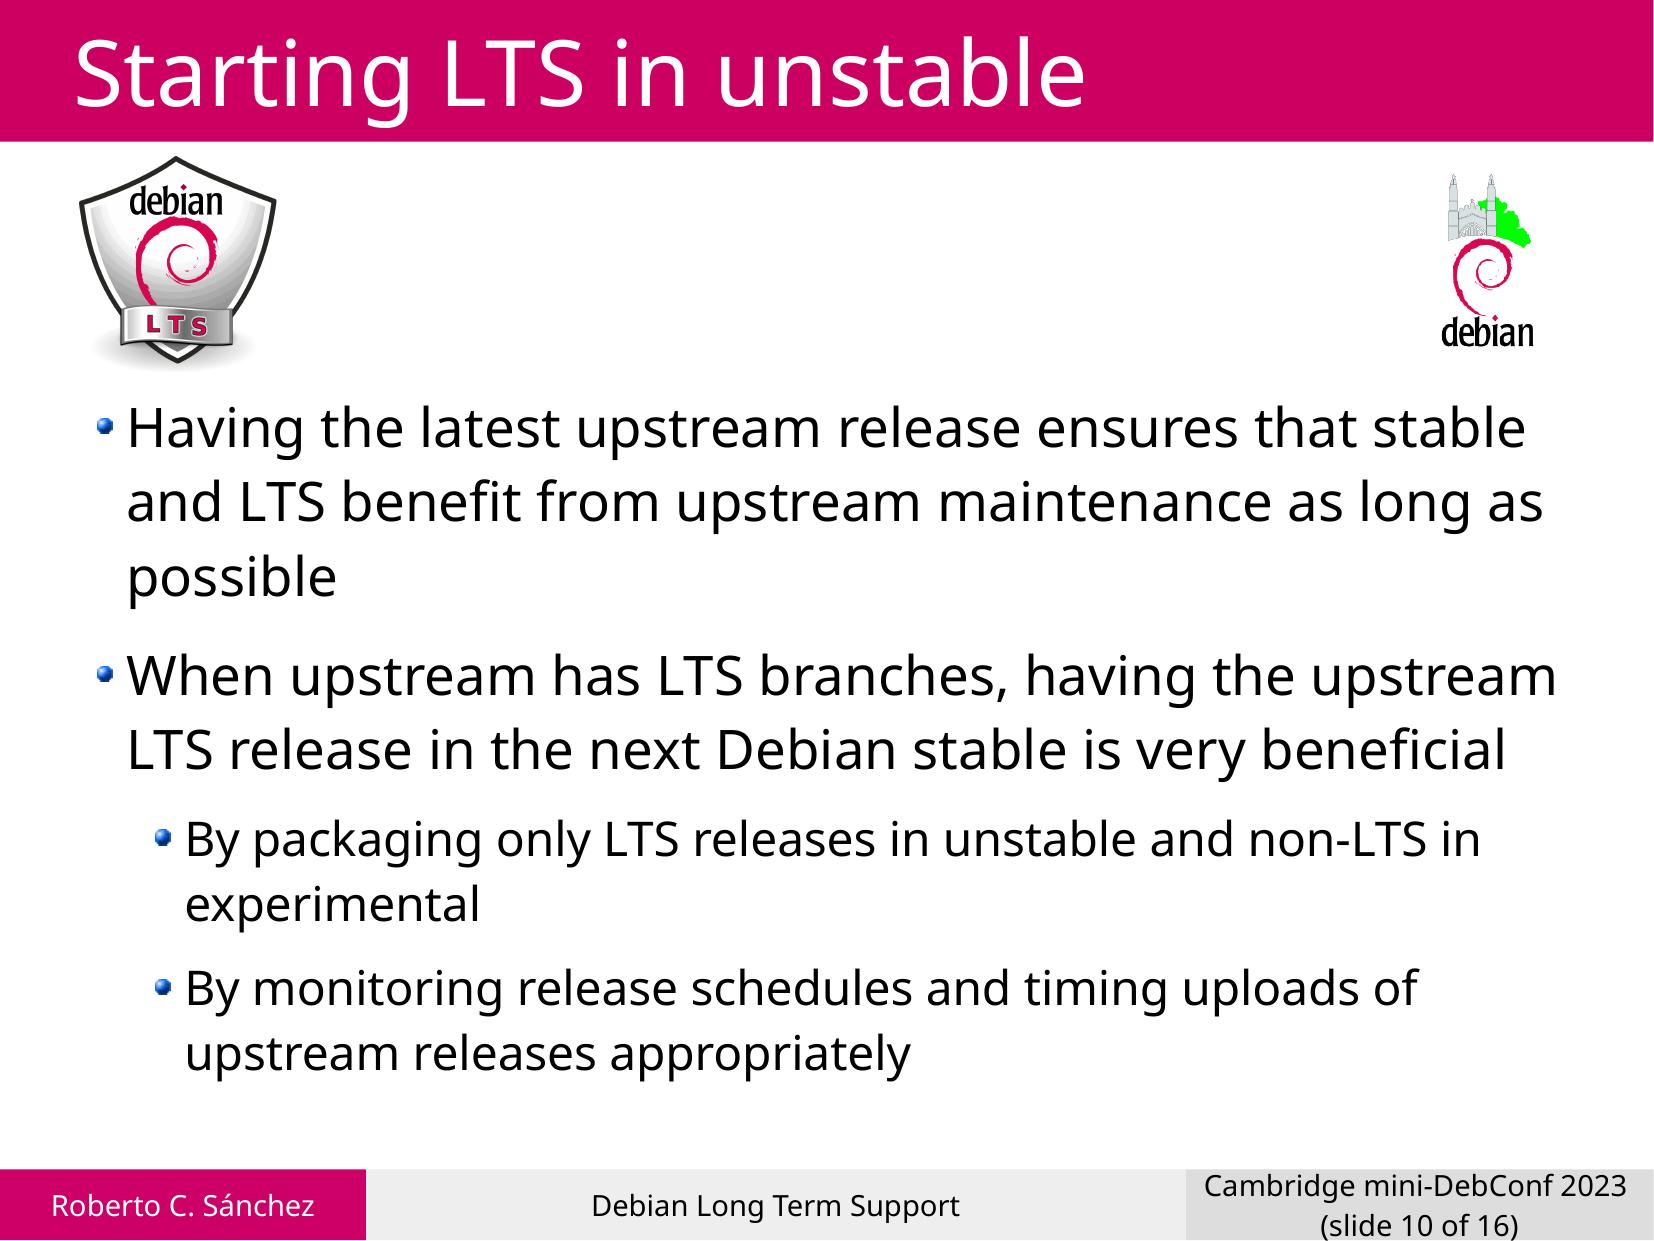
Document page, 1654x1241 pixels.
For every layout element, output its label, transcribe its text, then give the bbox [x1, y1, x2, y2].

list Having the latest upstream release ensures that stable and LTS benefit from upstream maintenance as long as possible When upstream has LTS branches, having the upstream LTS release in the next Debian stable is very beneficial By packaging only LTS releases in unstable and non-LTS in experimental By monitoring release schedules and timing uploads of upstream releases appropriately [82, 290, 1571, 1159]
picture [1405, 165, 1562, 290]
title Starting LTS in unstable [0, 0, 1654, 142]
picture [59, 142, 296, 378]
